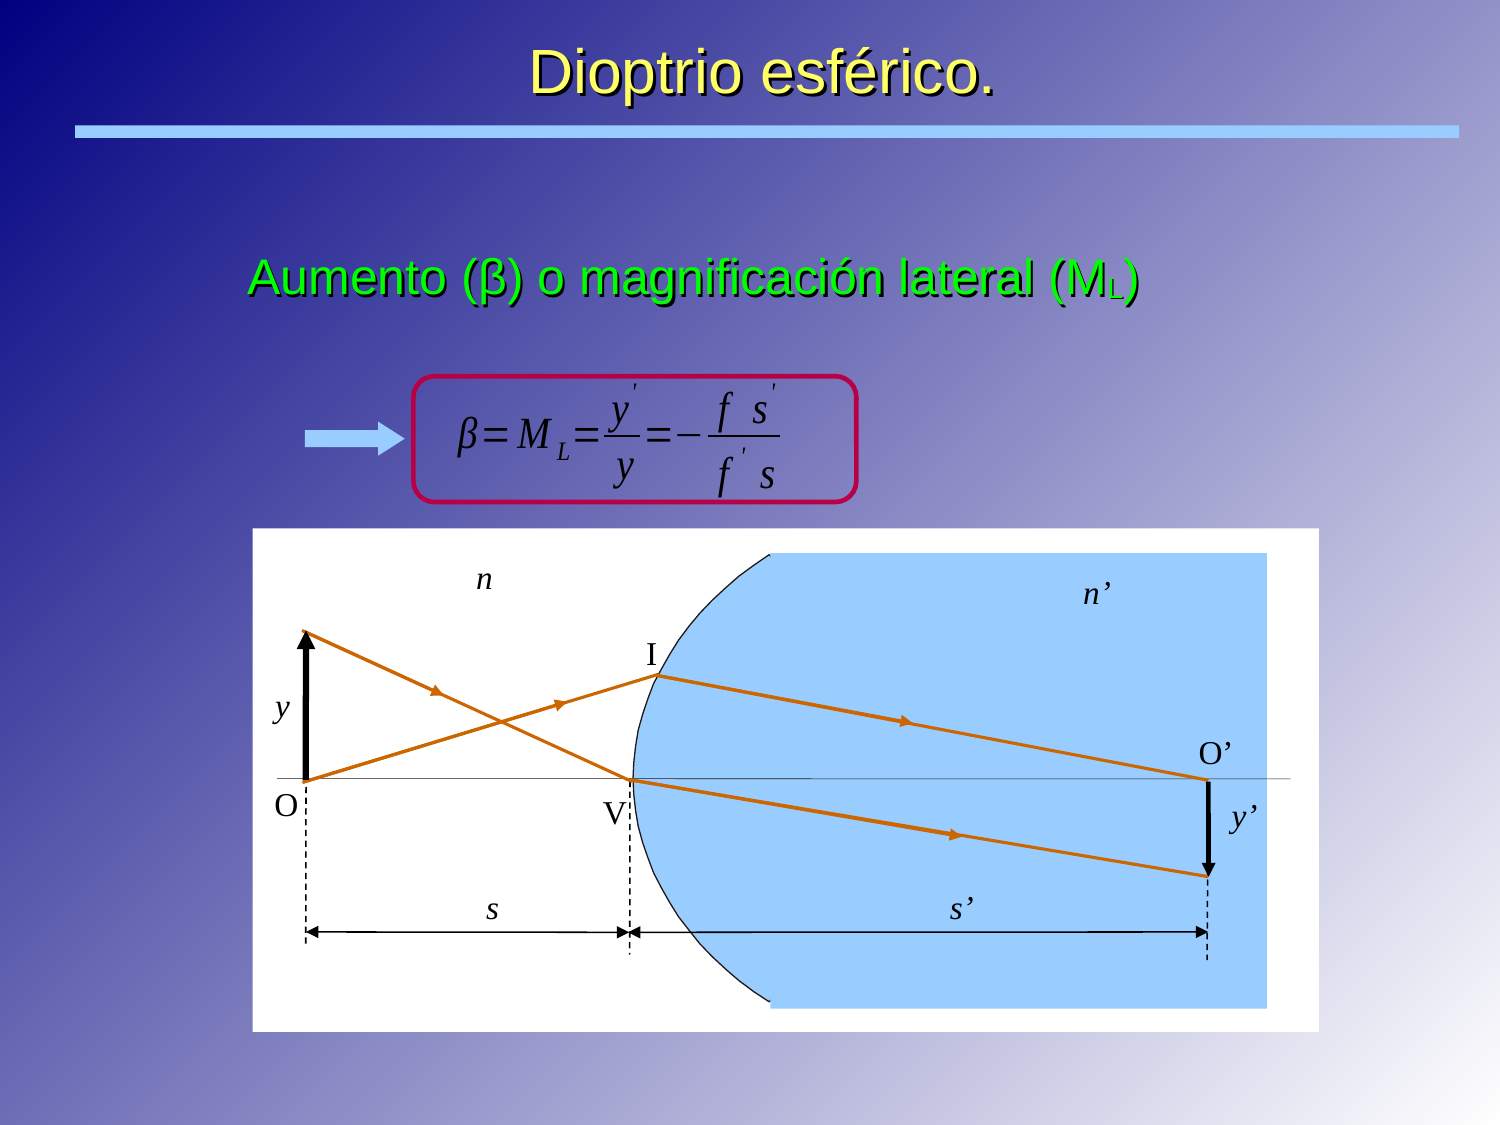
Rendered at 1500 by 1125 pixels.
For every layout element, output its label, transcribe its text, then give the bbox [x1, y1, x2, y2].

text_box n [461, 555, 508, 596]
text_box O [270, 783, 303, 824]
text_box y’ [1217, 794, 1272, 835]
text_box [252, 528, 1319, 1032]
text_box I [635, 632, 668, 673]
text_box s’ [922, 886, 1002, 927]
text_box n’ [1065, 571, 1129, 612]
text_box Dioptrio esférico. [50, 24, 1476, 113]
text_box y [266, 683, 299, 724]
text_box [75, 125, 1460, 138]
text_box [305, 423, 404, 455]
text_box s [460, 886, 525, 927]
text_box O’ [1192, 730, 1240, 771]
chart [443, 376, 790, 498]
text_box V [591, 791, 639, 832]
text_box Aumento (β) o magnificación lateral (ML) [88, 237, 1300, 325]
